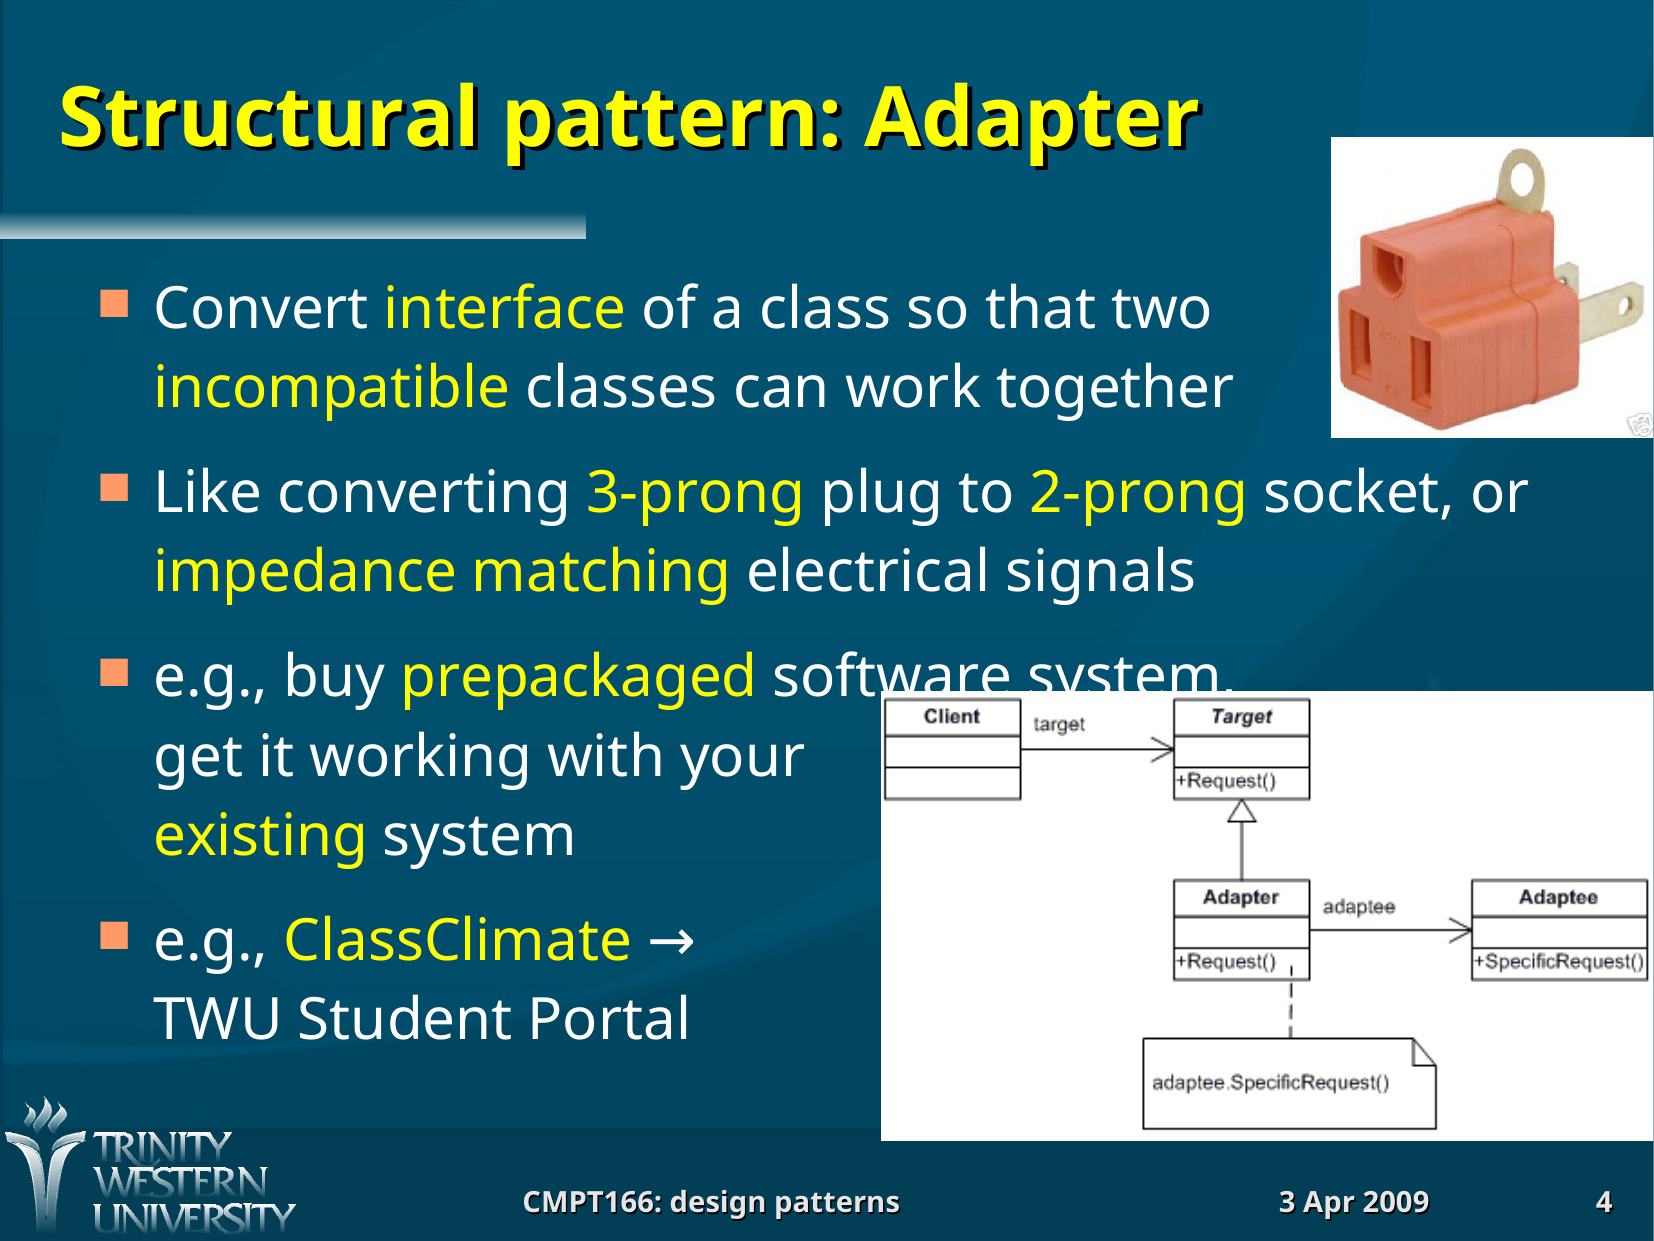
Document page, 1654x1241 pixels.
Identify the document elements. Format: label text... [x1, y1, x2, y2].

picture [1332, 138, 1654, 437]
title Structural pattern: Adapter [59, 27, 1548, 201]
picture [882, 691, 1654, 1140]
picture [38, 1227, 54, 1232]
list Convert interface of a class so that two incompatible classes can work together Like converting 3-prong plug to 2-prong socket, or impedance matching electrical signals e.g., buy prepackaged software system, get it working with your existing system e.g., ClassClimate → TWU Student Portal [82, 266, 1571, 1094]
